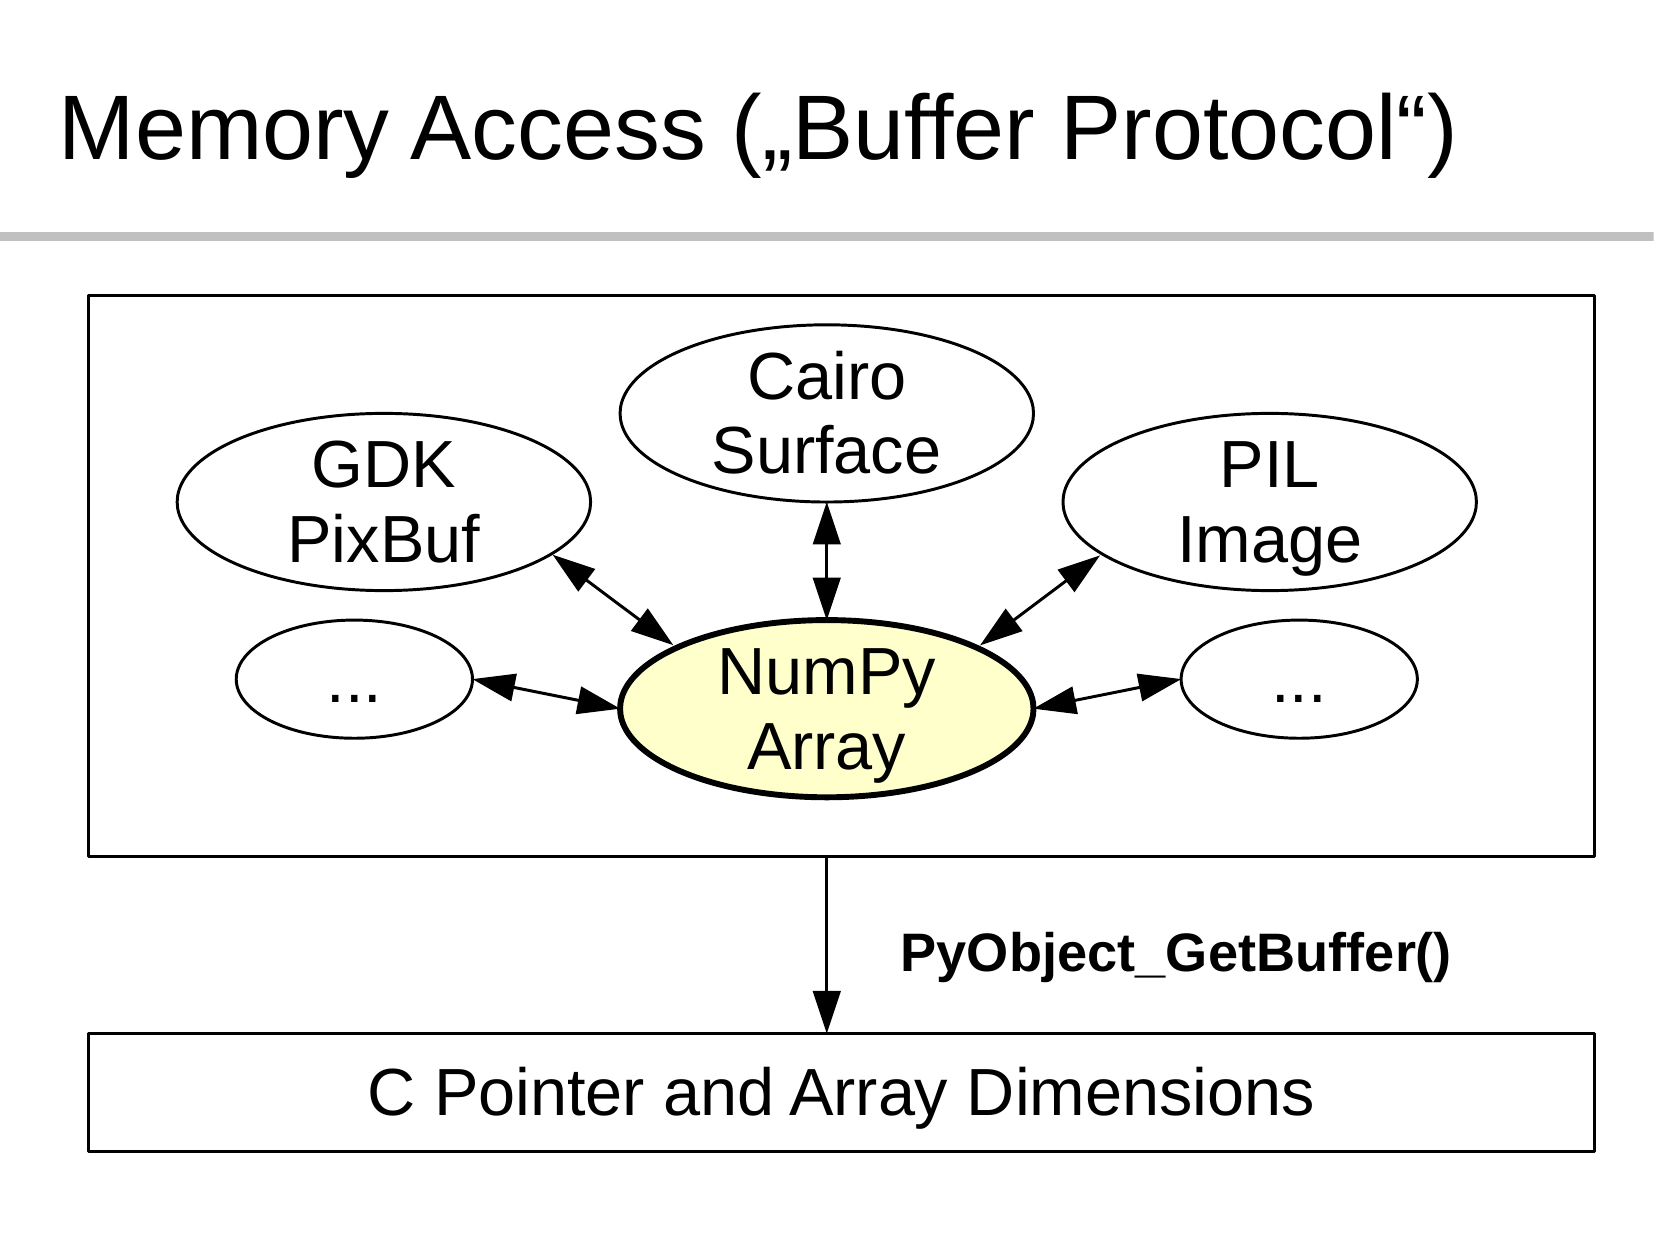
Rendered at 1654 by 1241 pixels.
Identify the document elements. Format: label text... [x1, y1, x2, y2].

text_box PyObject_GetBuffer() [885, 915, 1506, 991]
text_box C Pointer and Array Dimensions [88, 1033, 1595, 1152]
title Memory Access („Buffer Protocol“) [59, 49, 1595, 207]
text_box NumPy Array [620, 620, 1034, 798]
text_box ... [1181, 620, 1418, 739]
text_box PIL Image [1062, 413, 1477, 591]
text_box ... [236, 620, 473, 739]
text_box GDK PixBuf [177, 413, 591, 591]
text_box Cairo Surface [620, 324, 1034, 503]
